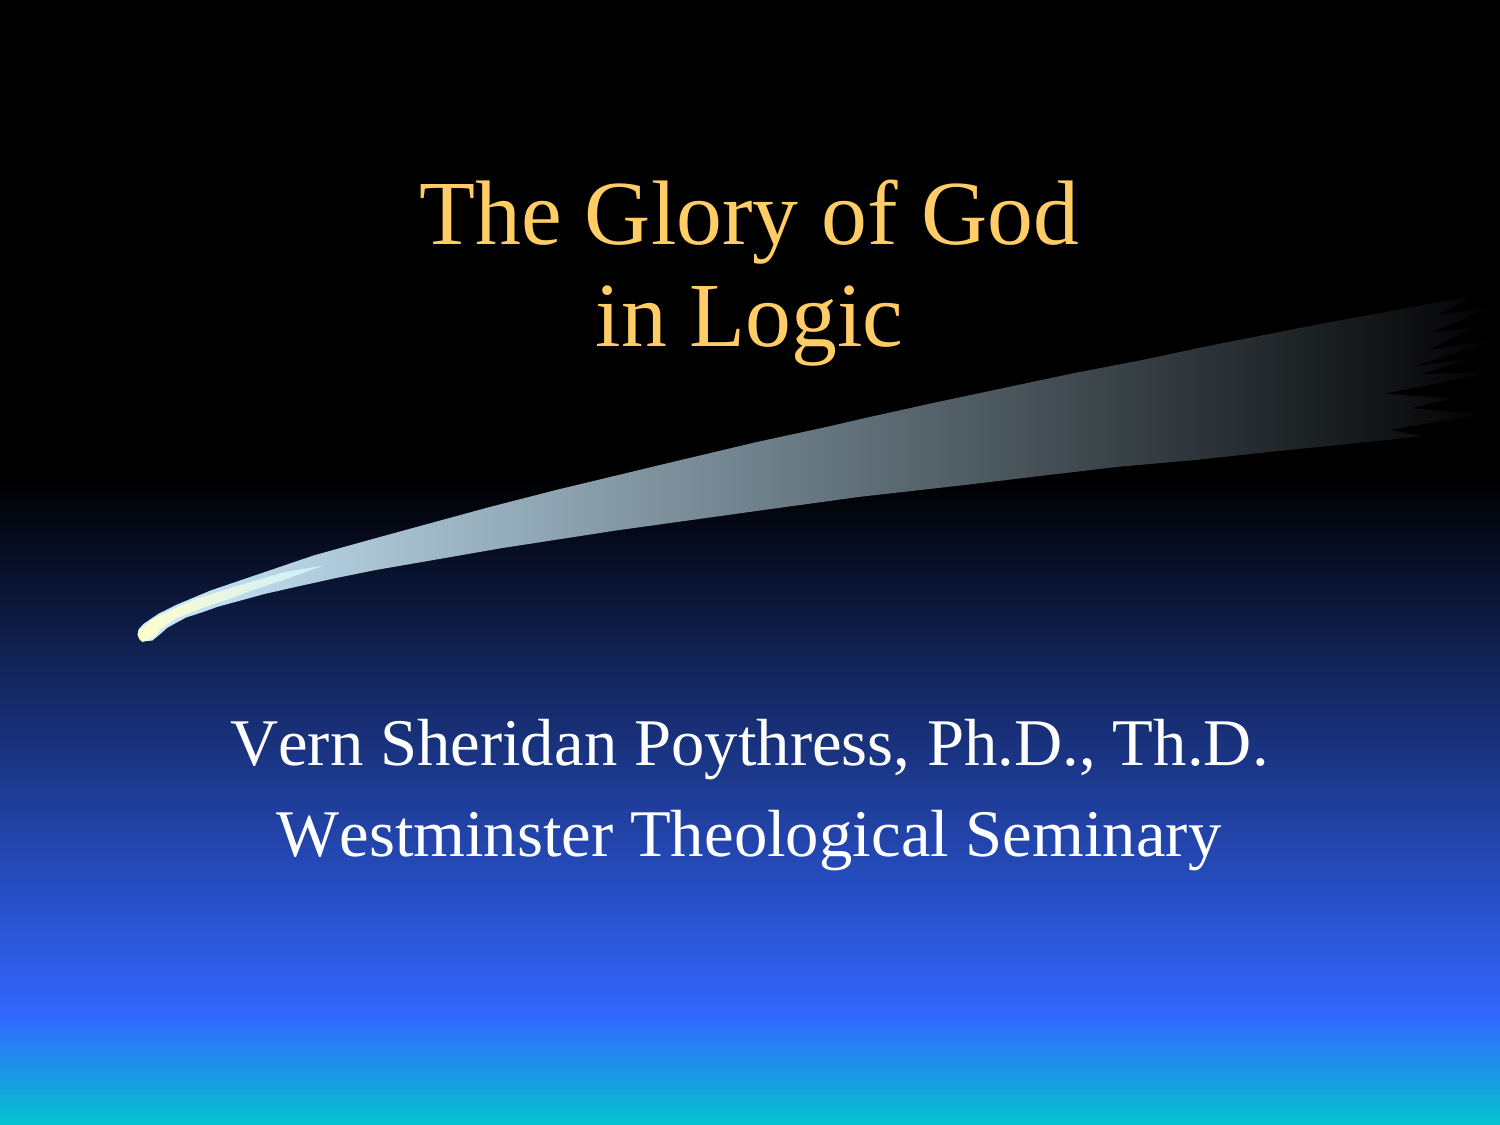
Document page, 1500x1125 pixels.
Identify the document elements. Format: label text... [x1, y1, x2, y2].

title The Glory of God in Logic [112, 155, 1388, 374]
subtitle Vern Sheridan Poythress, Ph.D., Th.D. Westminster Theological Seminary [225, 644, 1276, 933]
